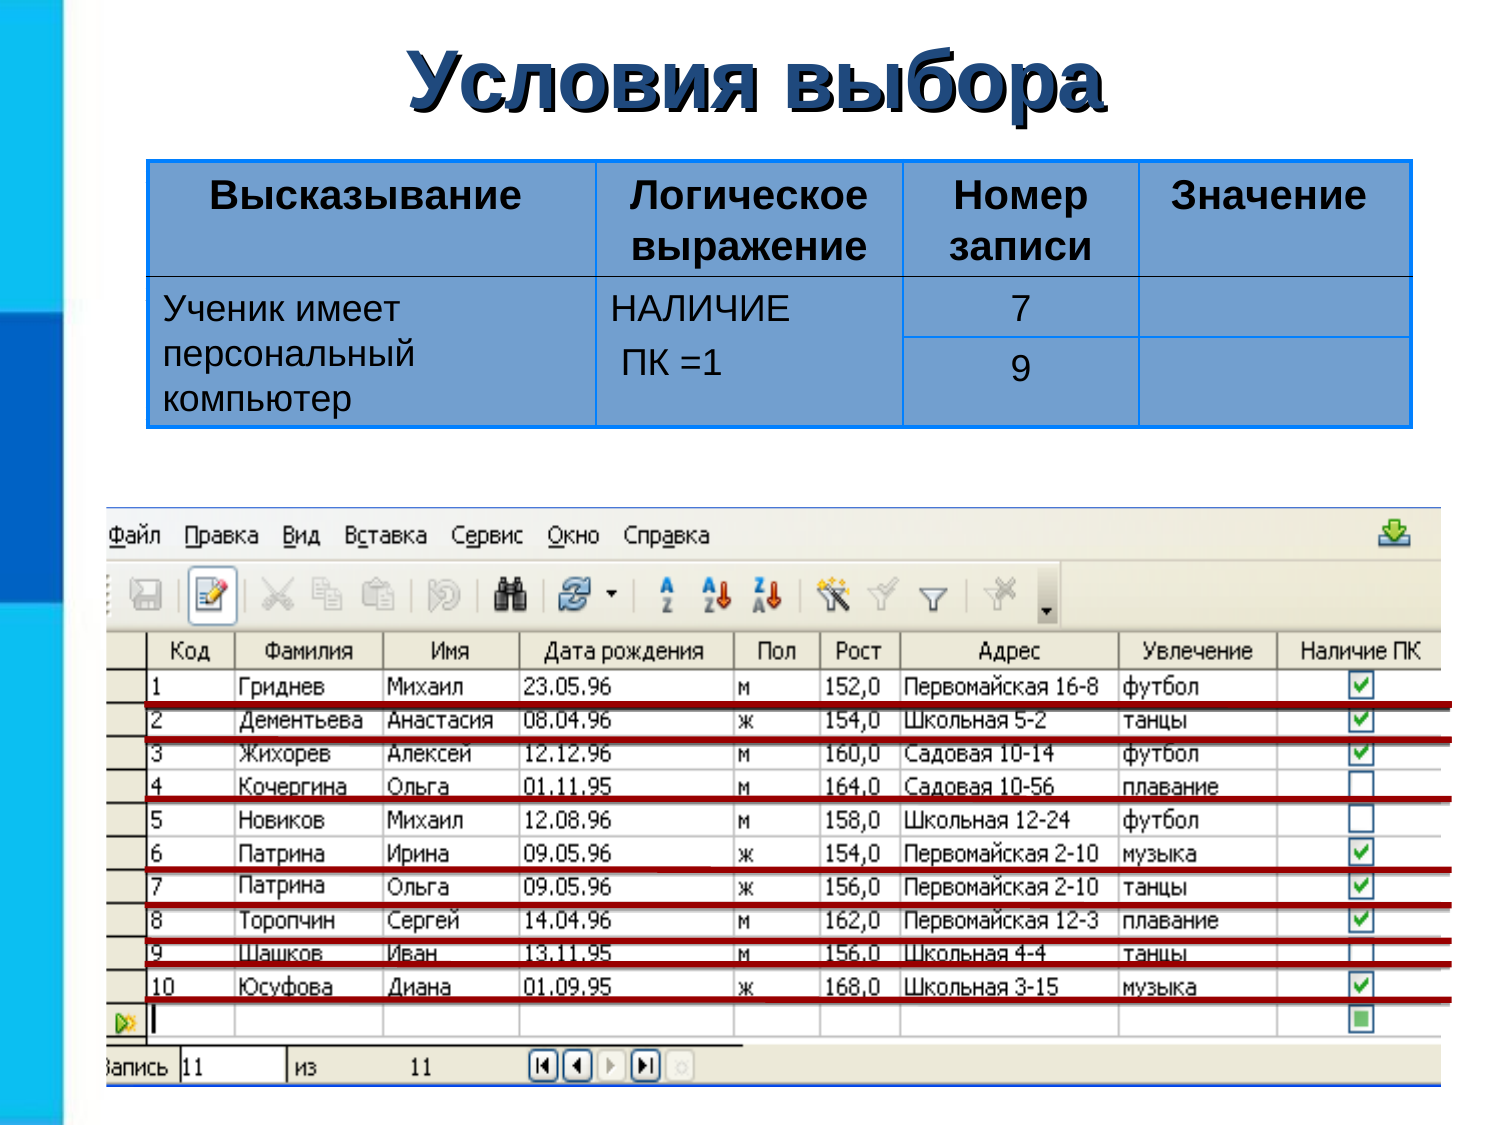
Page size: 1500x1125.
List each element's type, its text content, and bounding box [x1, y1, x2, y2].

text_box Условия выбора [93, 17, 1441, 134]
table_header Логическое выражение [597, 163, 902, 276]
table_cell [1140, 338, 1409, 425]
table_cell 9 [904, 338, 1138, 425]
table_header Высказывание [150, 163, 595, 276]
table_cell 7 [904, 277, 1138, 336]
table_cell [1140, 277, 1409, 336]
picture [0, 0, 1500, 1125]
table_header Номер записи [904, 163, 1138, 276]
table_cell Ученик имеет персональный компьютер [150, 277, 595, 425]
table_cell НАЛИЧИЕ ПК =1 [597, 277, 902, 425]
table_header Значение [1140, 163, 1409, 276]
